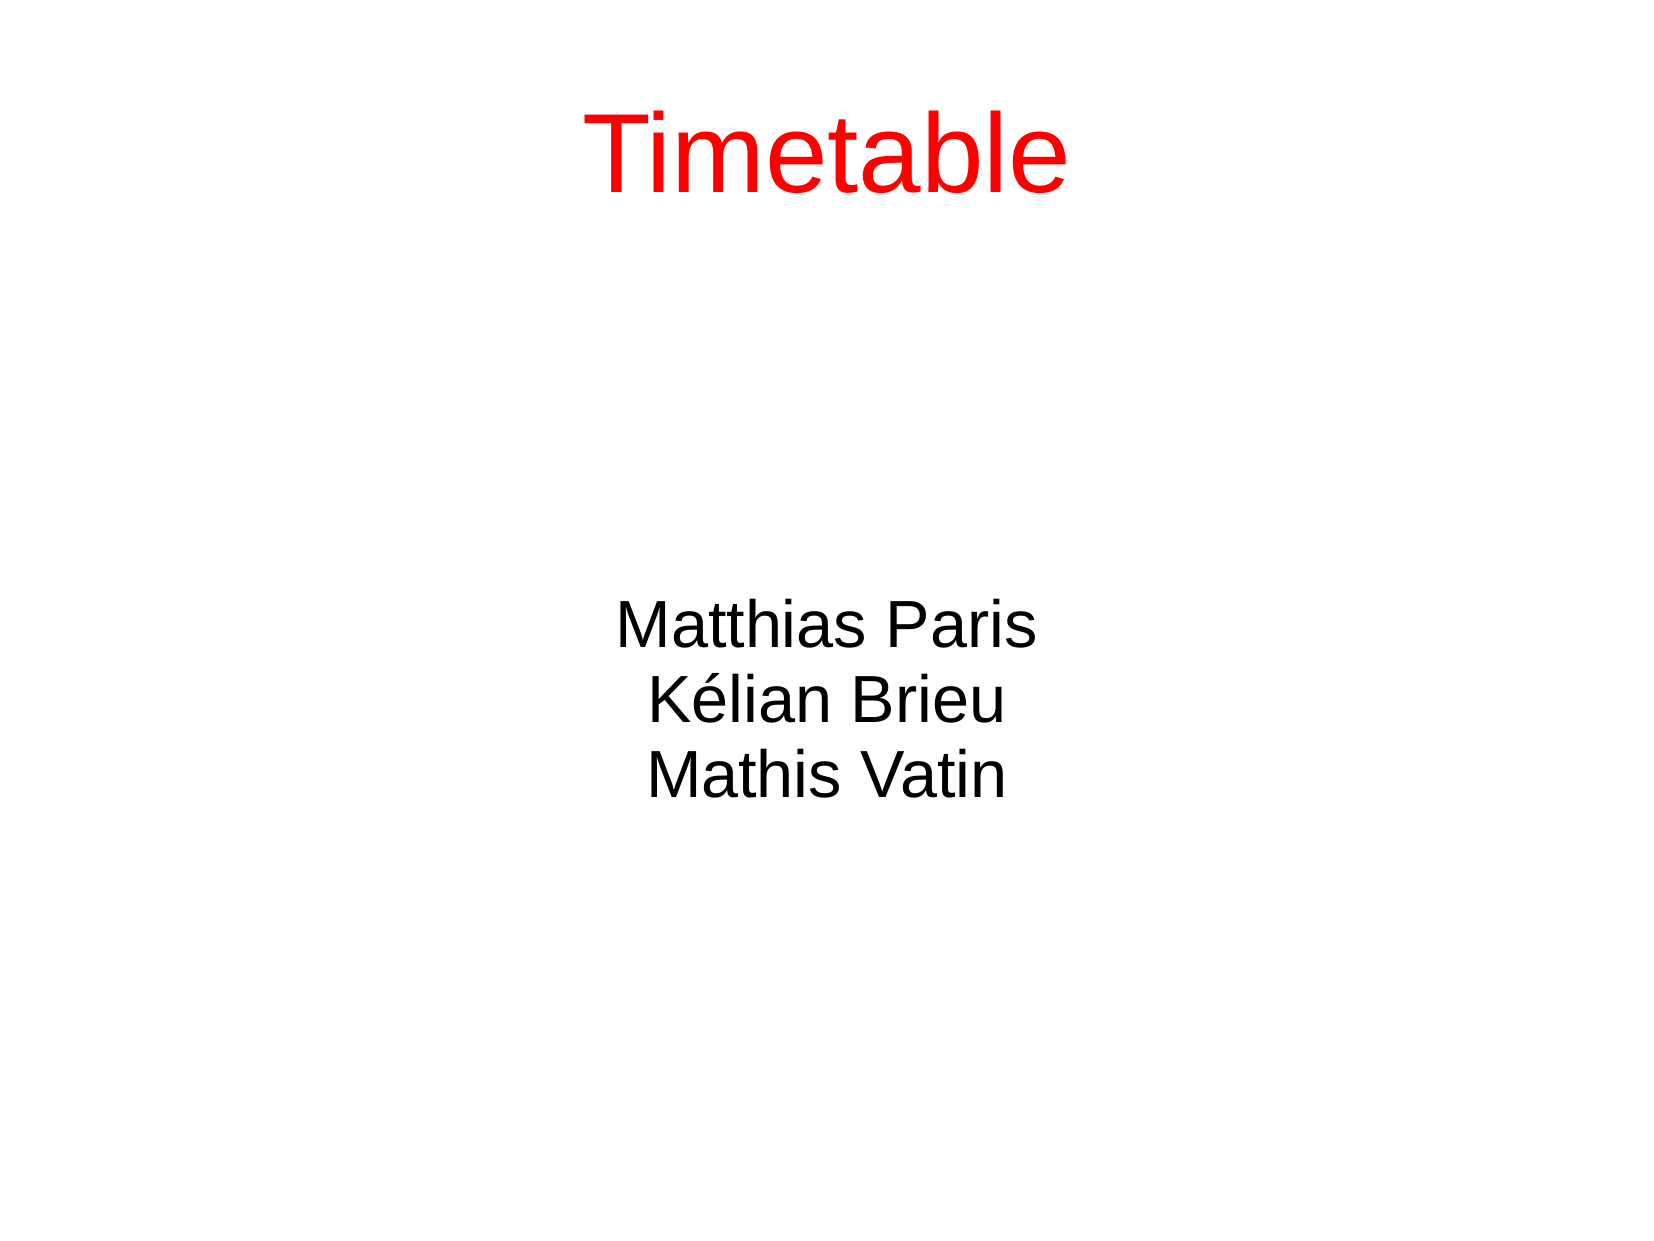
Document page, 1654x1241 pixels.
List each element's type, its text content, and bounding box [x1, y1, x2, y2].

subtitle Matthias Paris Kélian Brieu Mathis Vatin [82, 290, 1571, 1109]
title Timetable [82, 49, 1571, 257]
